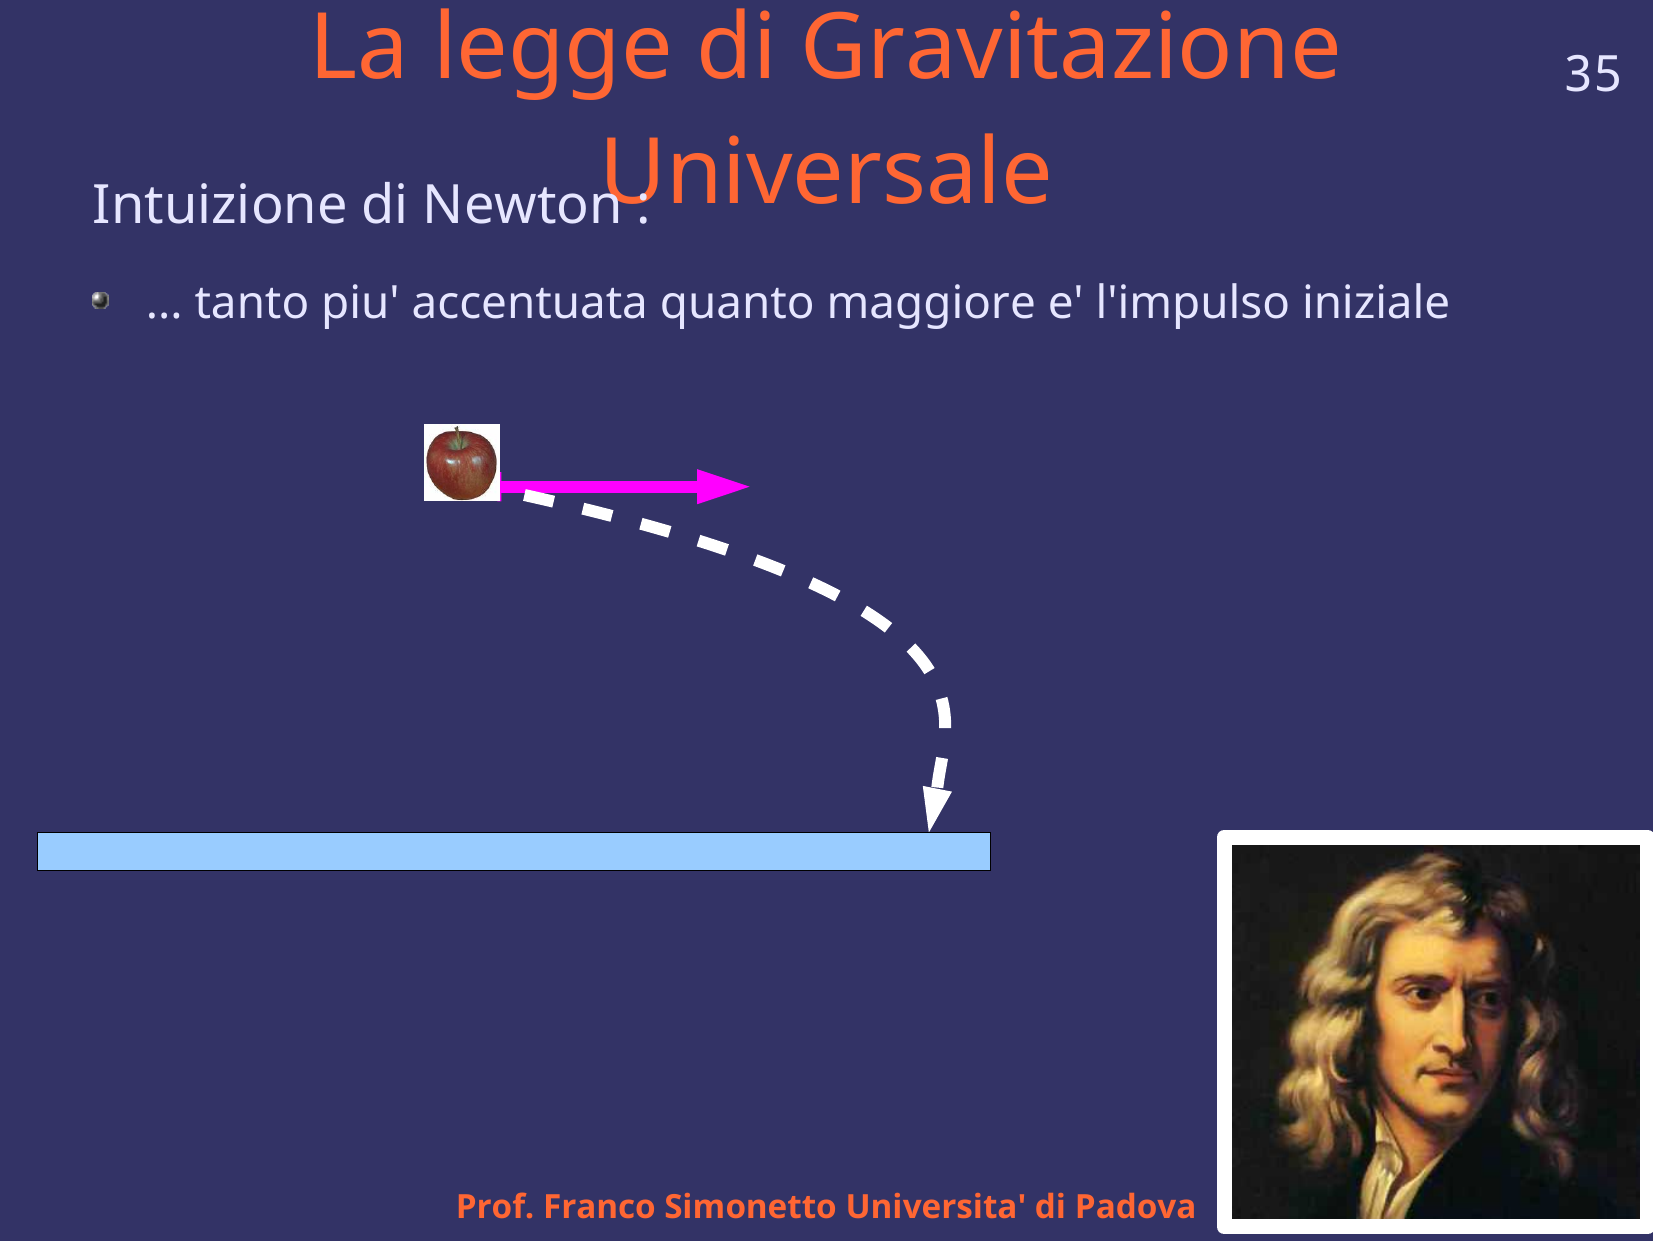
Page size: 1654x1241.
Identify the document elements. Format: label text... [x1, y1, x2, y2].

picture [424, 424, 500, 501]
picture [1231, 844, 1641, 1220]
text_box [37, 832, 991, 871]
list Intuizione di Newton : ... tanto piu' accentuata quanto maggiore e' l'impulso iniziale [75, 165, 1563, 1060]
title La legge di Gravitazione Universale [82, 55, 1571, 156]
